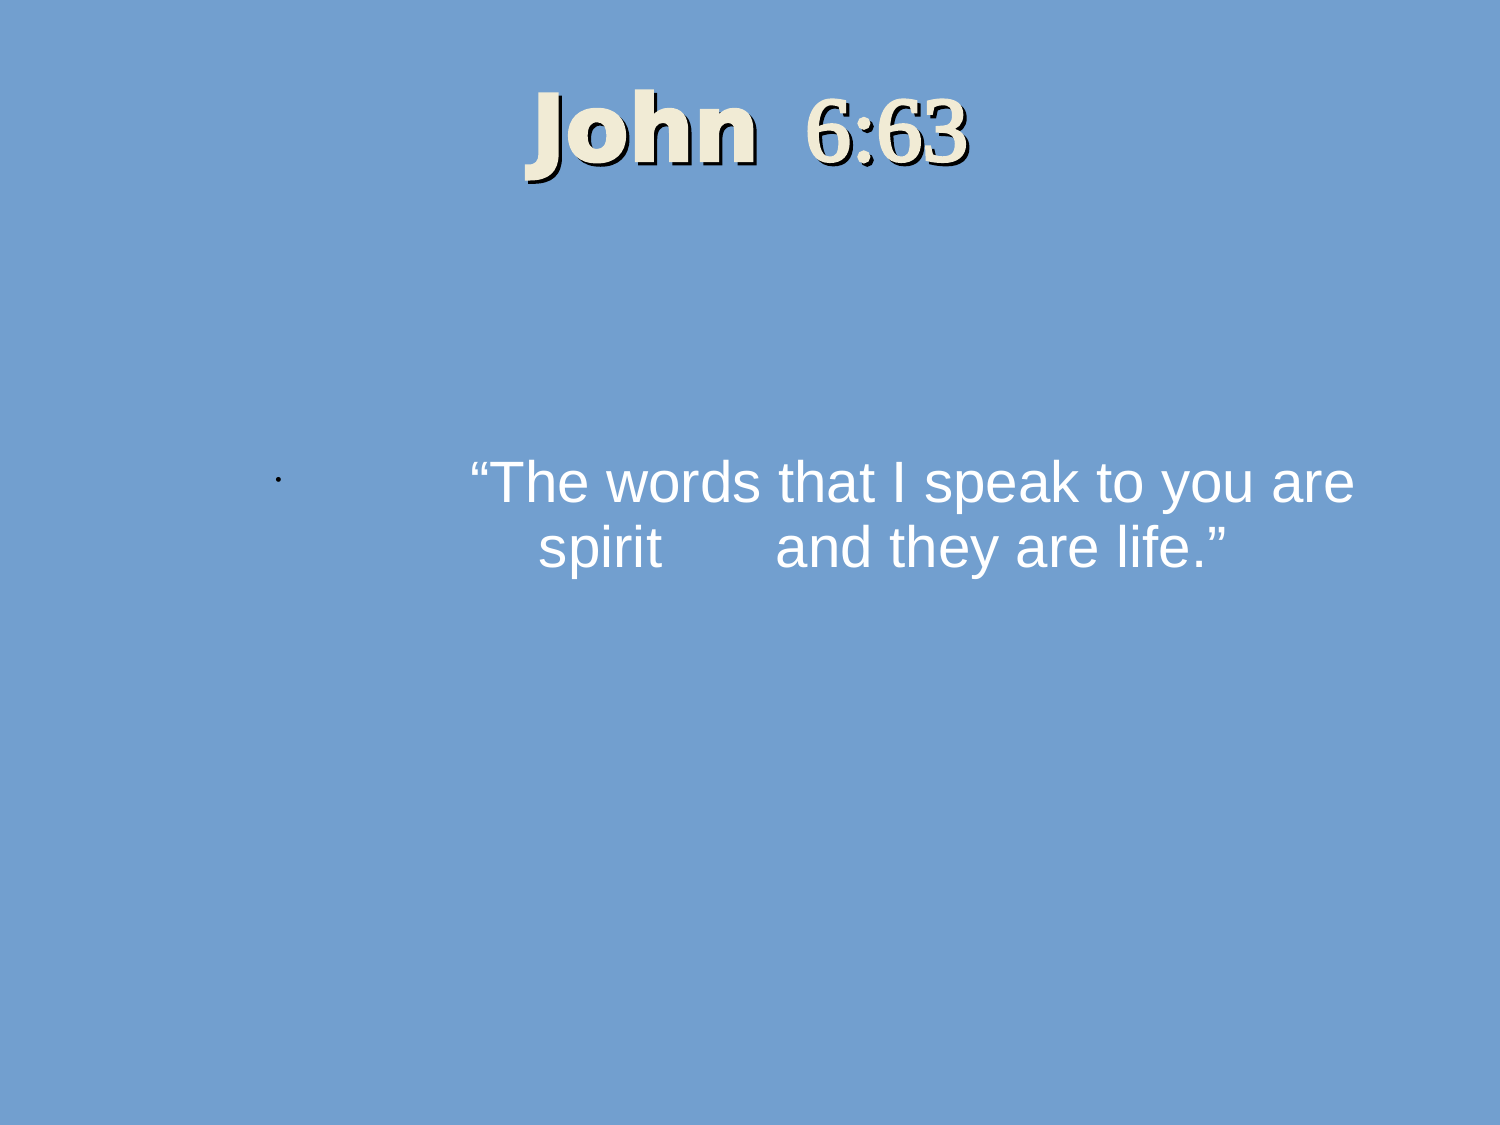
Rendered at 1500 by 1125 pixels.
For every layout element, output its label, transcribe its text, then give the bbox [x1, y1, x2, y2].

list “The words that I speak to you are spirit and they are life.” [75, 450, 1426, 1125]
title John 6:63 [75, 44, 1426, 233]
